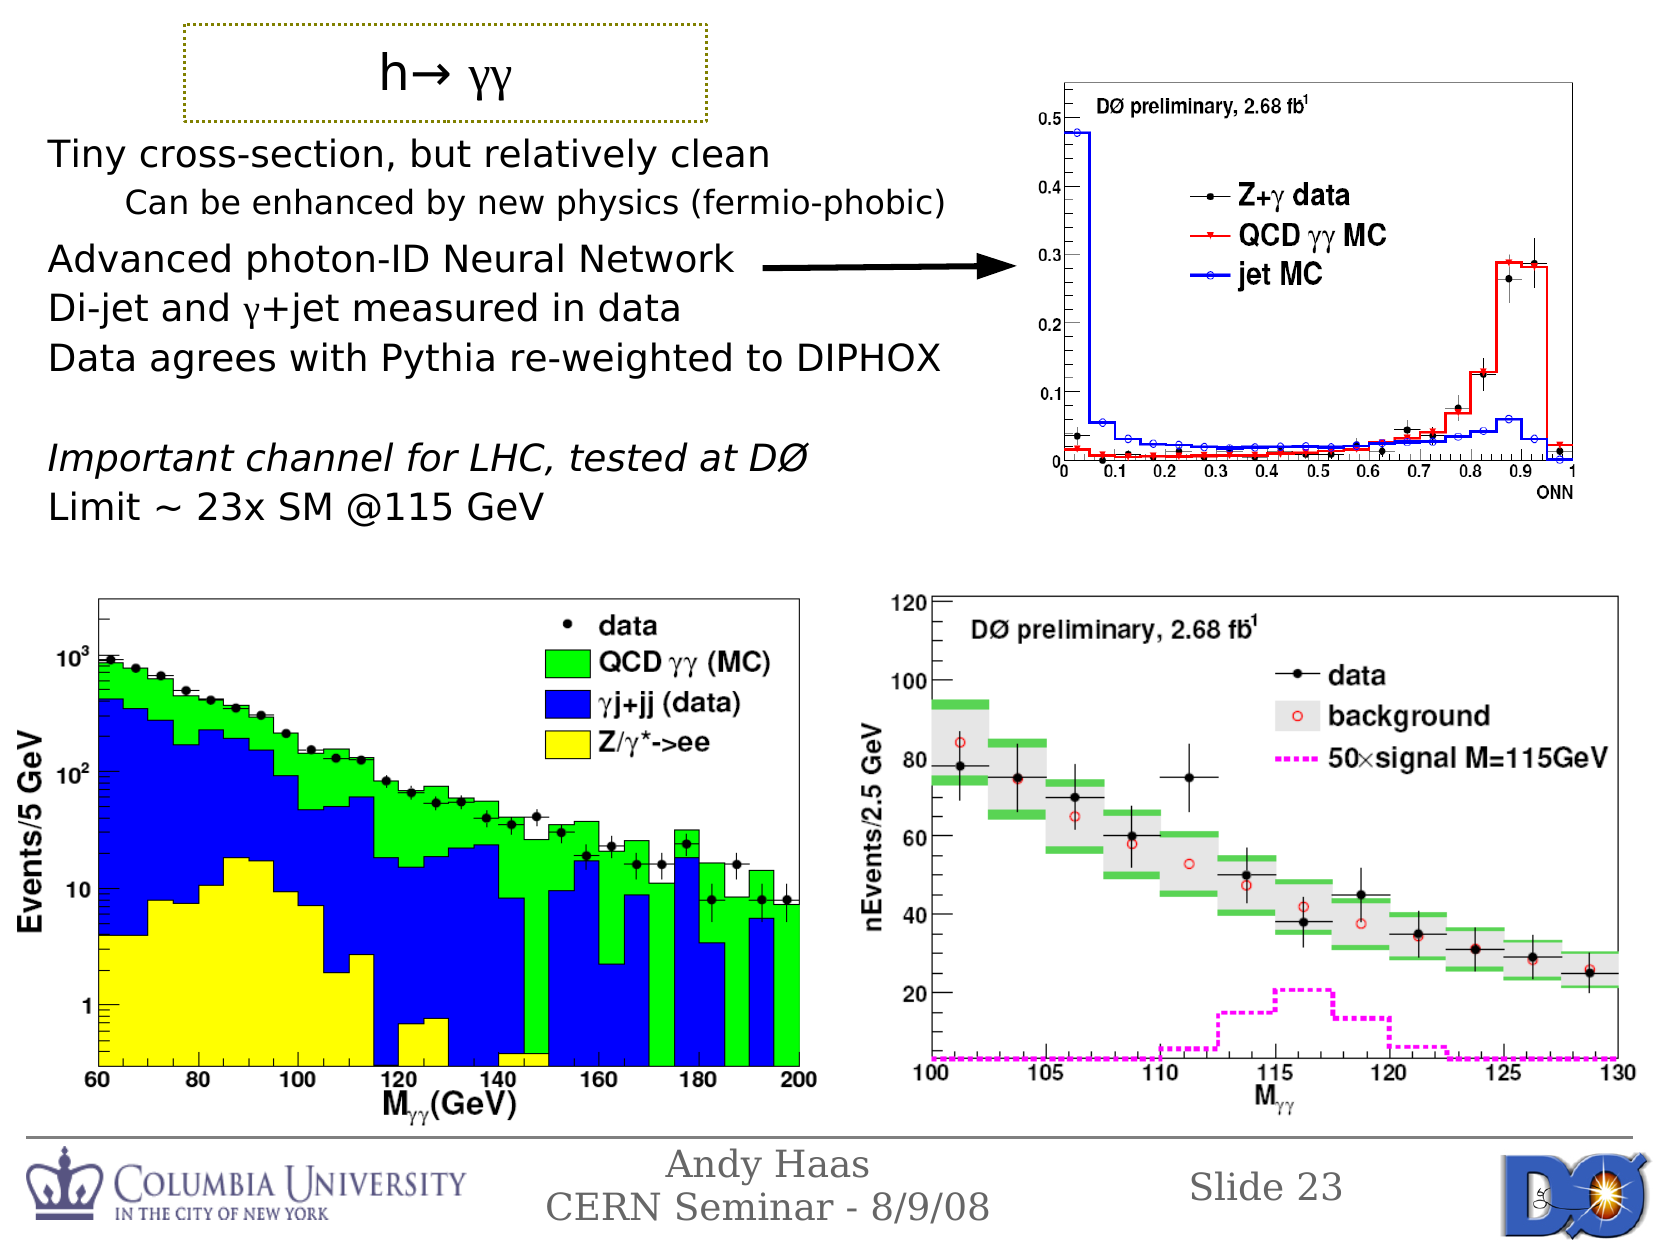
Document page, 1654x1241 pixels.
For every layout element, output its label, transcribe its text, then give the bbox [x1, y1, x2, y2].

list Tiny cross-section, but relatively clean Can be enhanced by new physics (fermio-phobic) Advanced photon-ID Neural Network Di-jet and γ+jet measured in data Data agrees with Pythia re-weighted to DIPHOX Important channel for LHC, tested at DØ Limit ~ 23x SM @115 GeV [30, 140, 999, 592]
picture [1497, 1149, 1654, 1241]
picture [0, 573, 1654, 1135]
picture [1023, 64, 1591, 507]
title h→ γγ [184, 24, 707, 122]
